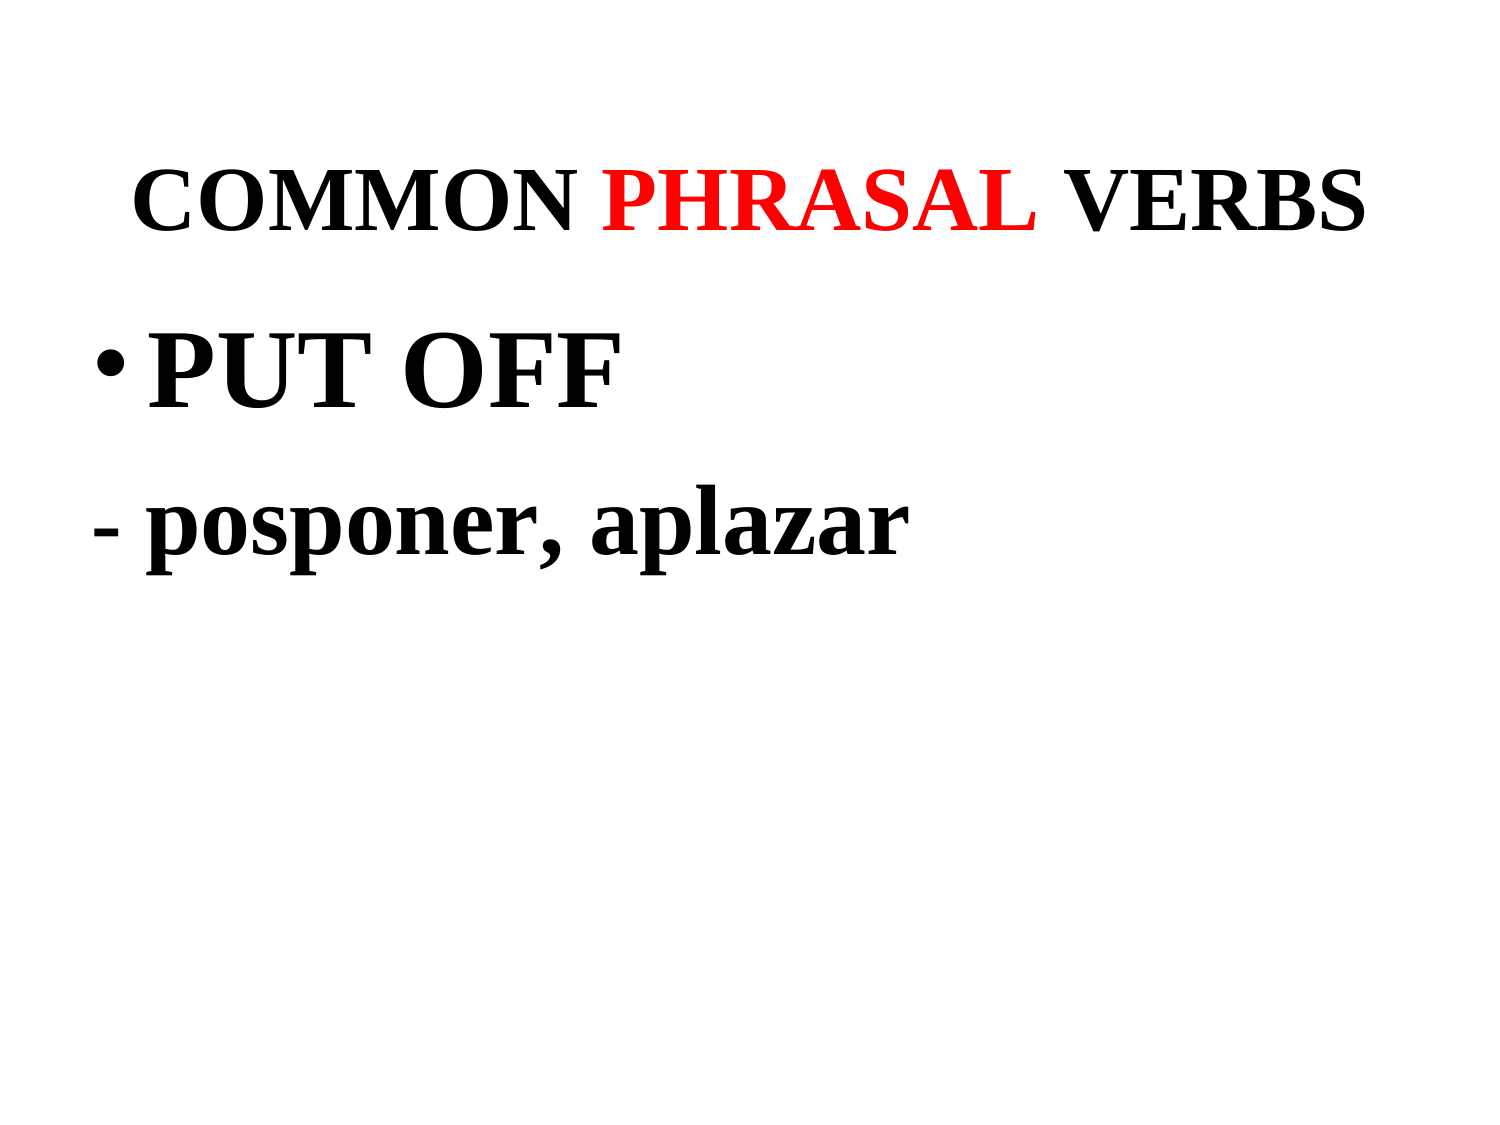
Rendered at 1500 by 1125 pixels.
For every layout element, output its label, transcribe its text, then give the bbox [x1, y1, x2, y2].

list PUT OFF - posponer, aplazar [76, 287, 1447, 1000]
title COMMON PHRASAL VERBS [112, 99, 1388, 287]
